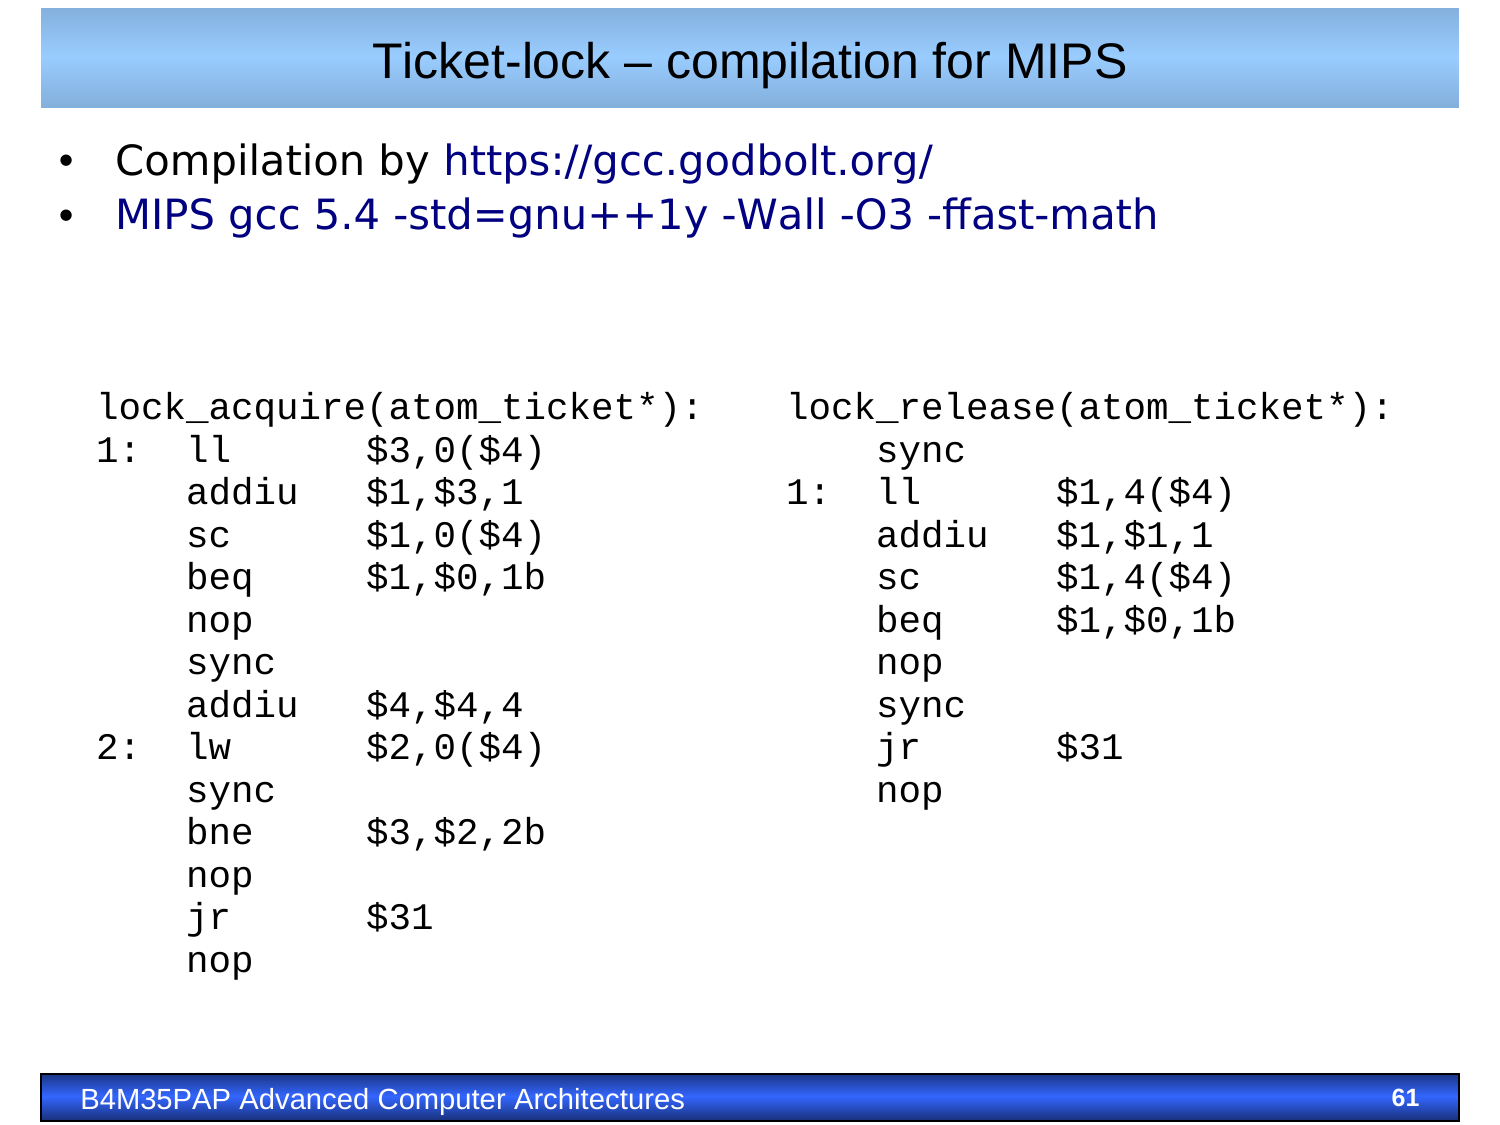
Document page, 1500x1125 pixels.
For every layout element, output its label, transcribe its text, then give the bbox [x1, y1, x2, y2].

title Ticket-lock – compilation for MIPS [41, 8, 1459, 108]
text_box lock_release(atom_ticket*): sync 1: ll $1,4($4) addiu $1,$1,1 sc $1,4($4) beq $1,$0,1b nop sync jr $31 nop [771, 380, 1444, 1034]
list Compilation by https://gcc.godbolt.org/ MIPS gcc 5.4 -std=gnu++1y -Wall -O3 -ffast-math [44, 128, 1458, 1056]
